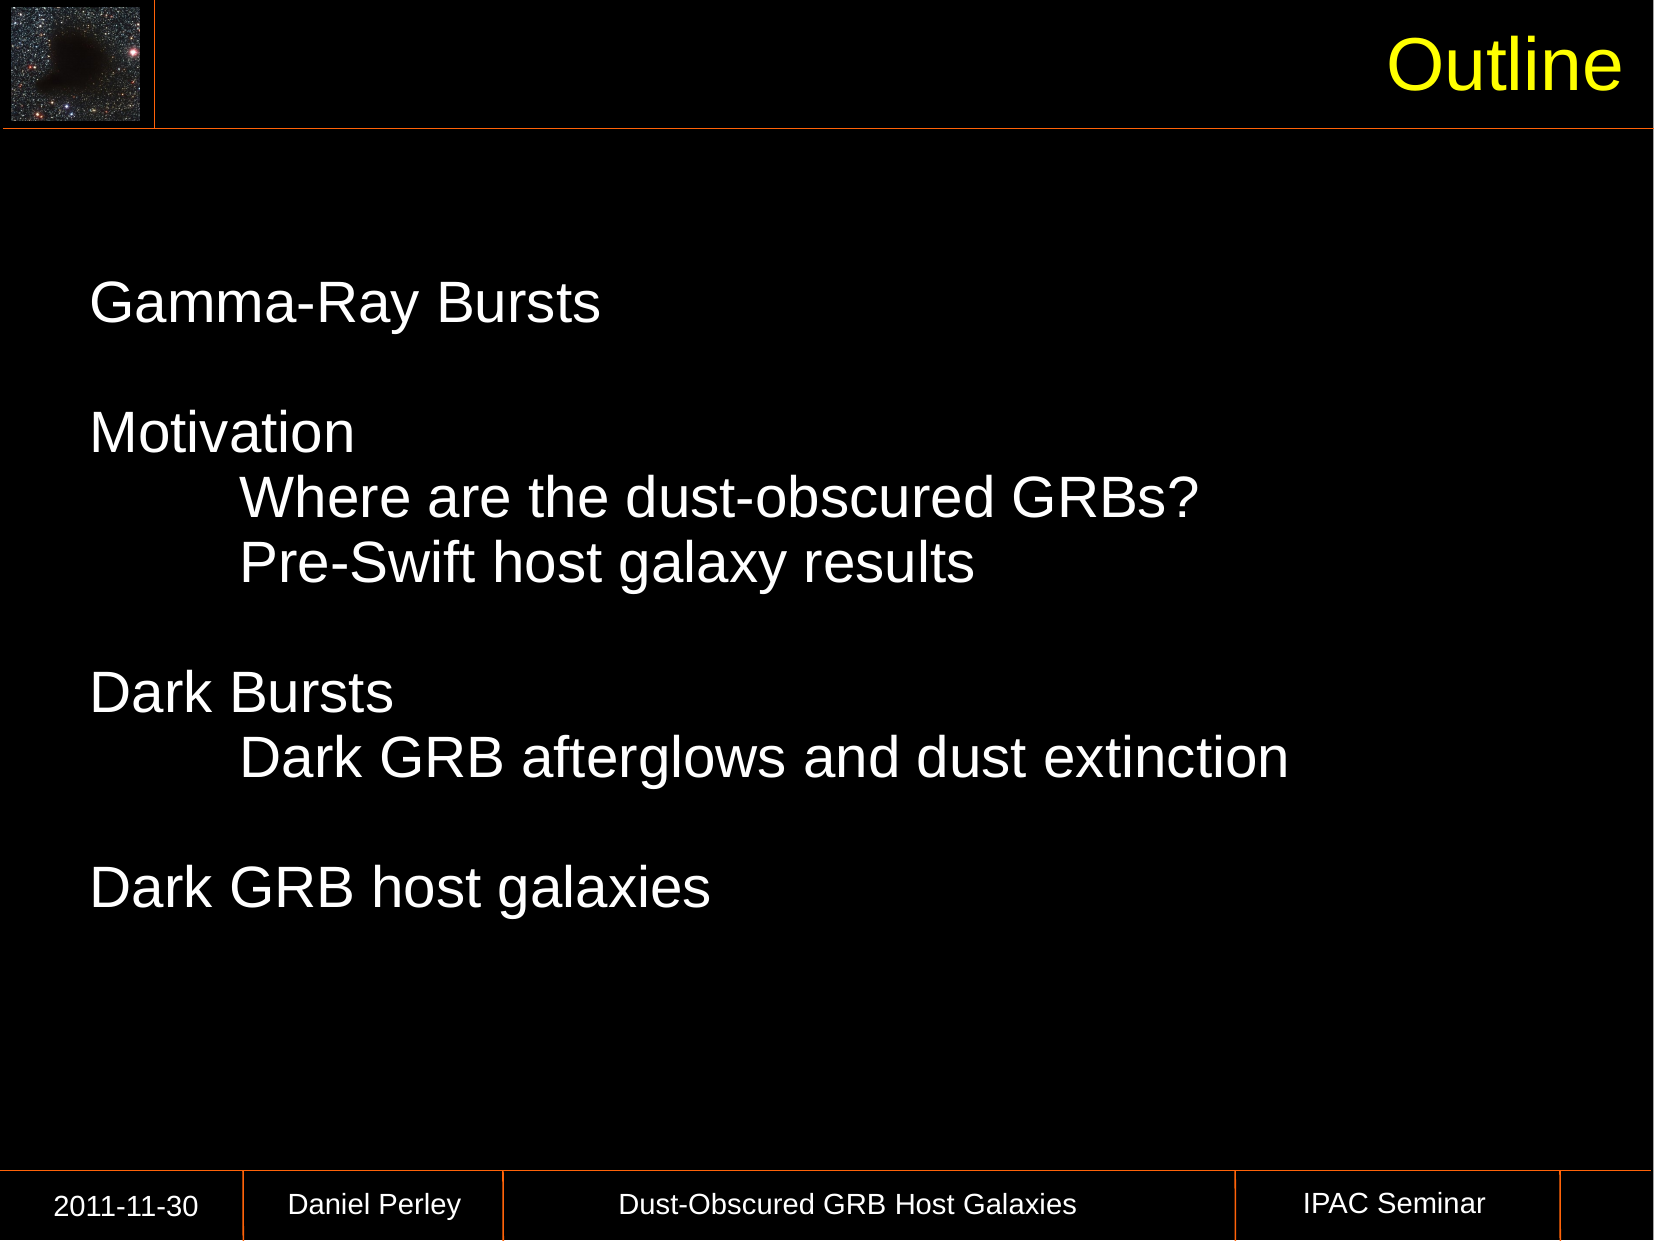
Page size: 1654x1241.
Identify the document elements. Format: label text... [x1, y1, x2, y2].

text_box Gamma-Ray Bursts Motivation Where are the dust-obscured GRBs? Pre-Swift host galaxy results Dark Bursts Dark GRB afterglows and dust extinction Dark GRB host galaxies [75, 262, 1576, 1123]
picture [11, 7, 140, 121]
title Outline [594, 21, 1624, 108]
